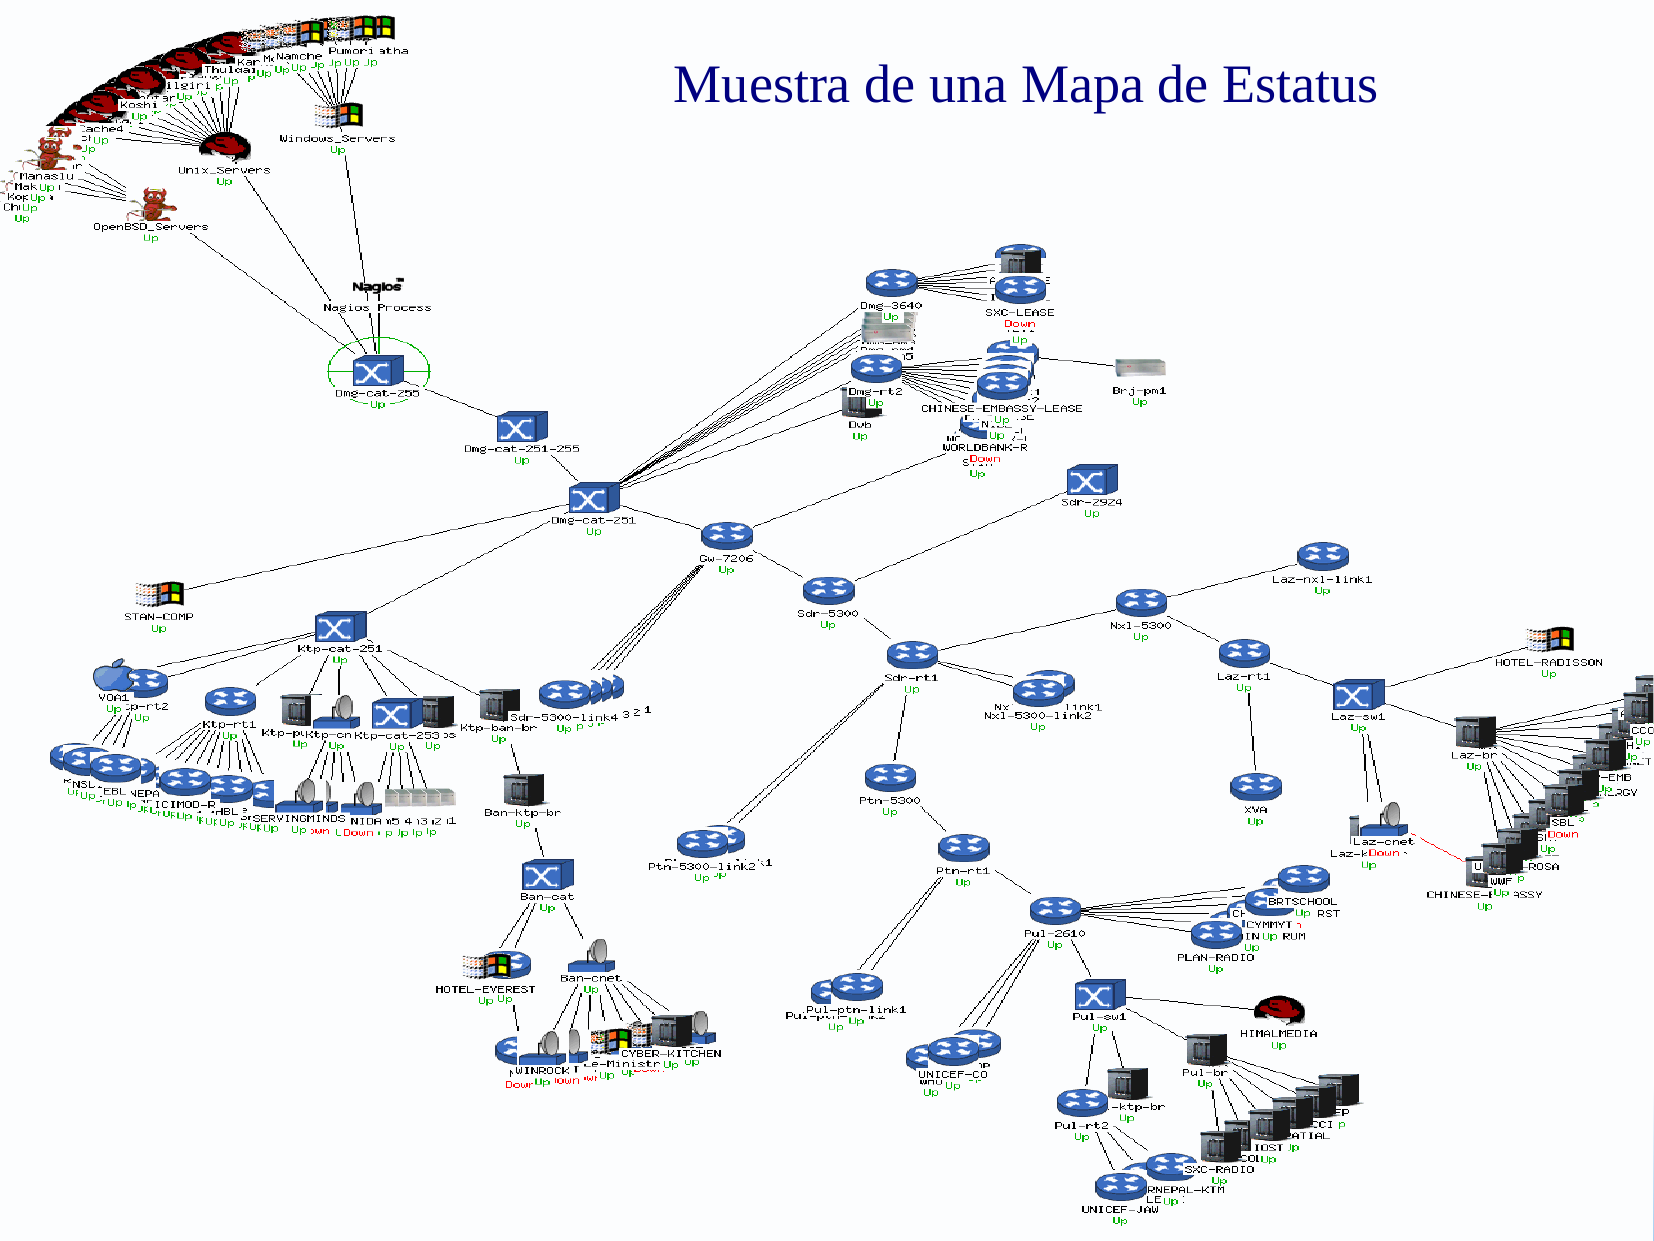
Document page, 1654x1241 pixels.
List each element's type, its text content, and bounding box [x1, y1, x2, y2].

picture [0, 0, 1654, 1241]
text_box Muestra de una Mapa de Estatus [673, 51, 1587, 117]
